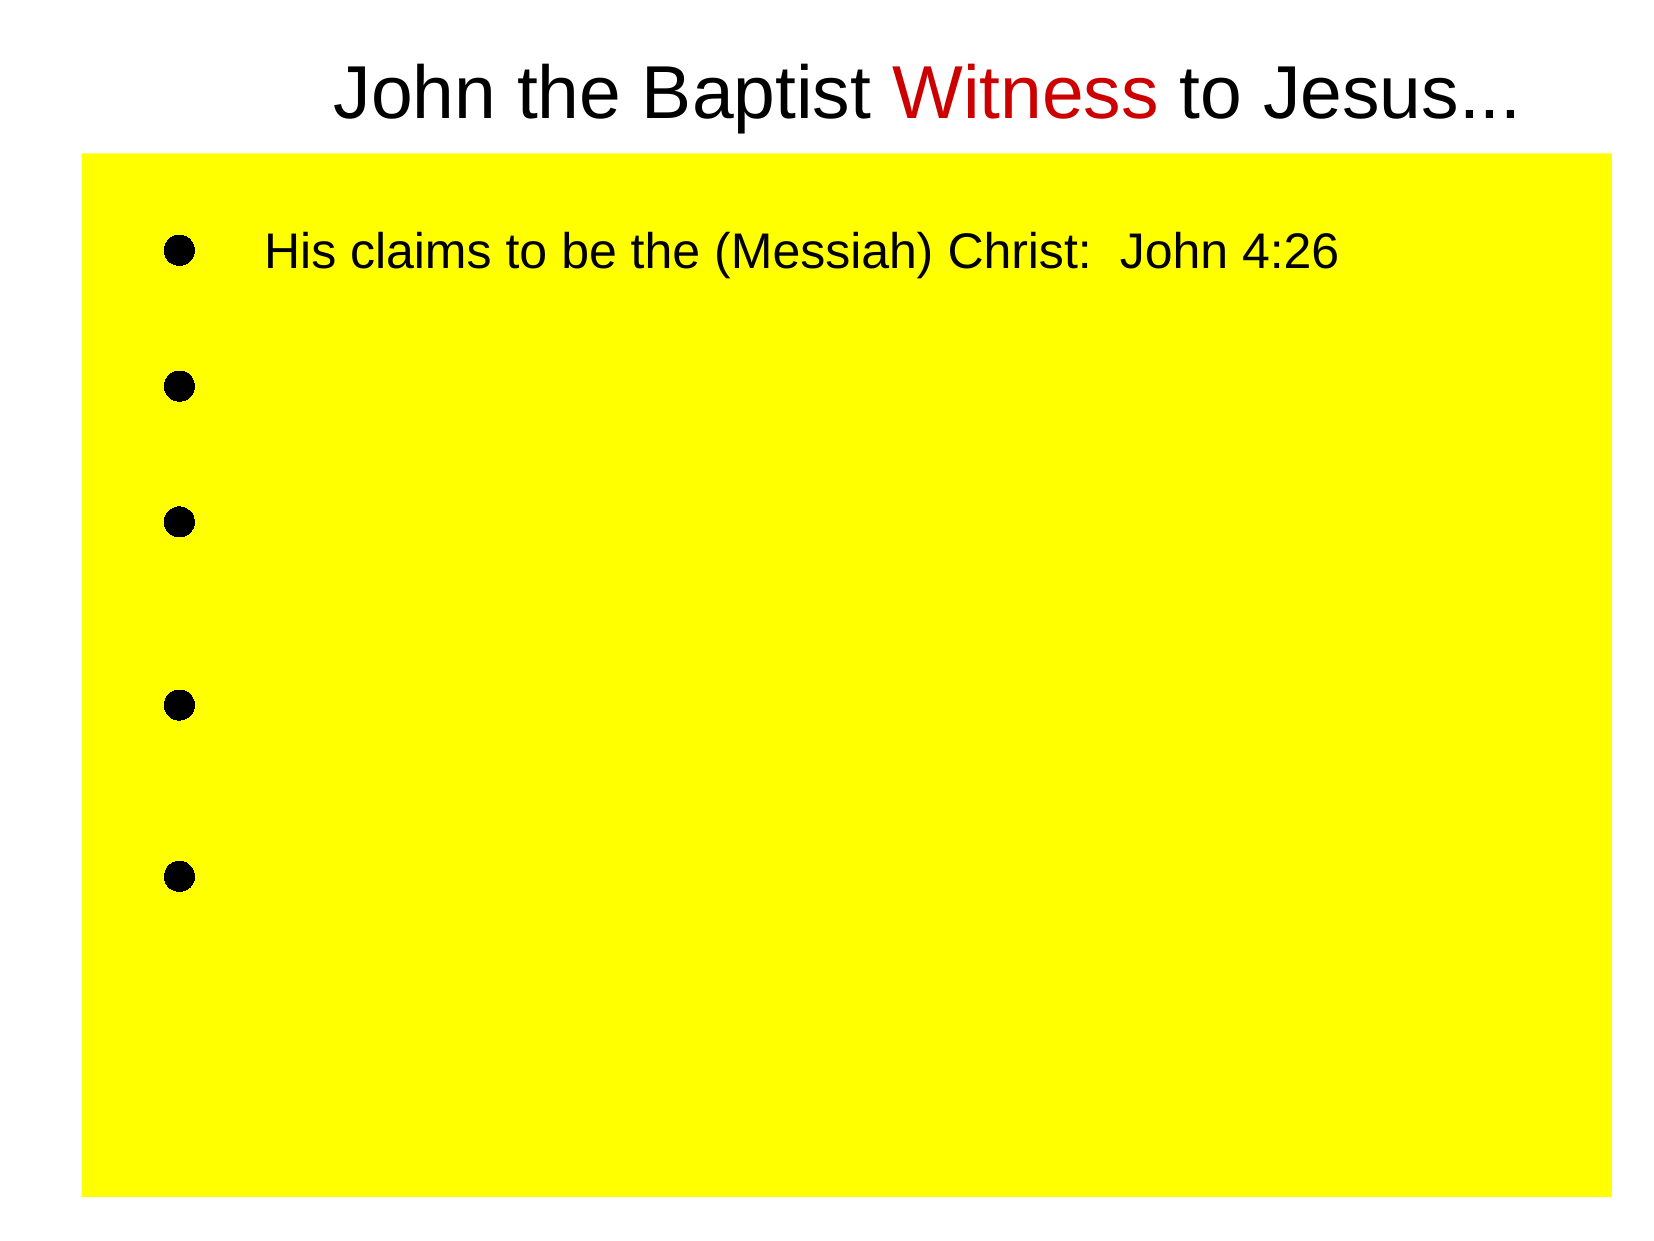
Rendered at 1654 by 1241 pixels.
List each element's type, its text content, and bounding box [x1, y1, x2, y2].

text_box John the Baptist Witness to Jesus... [319, 42, 1625, 142]
text_box His claims to be the (Messiah) Christ: John 4:26 [249, 183, 1287, 319]
text_box [81, 153, 1612, 1197]
